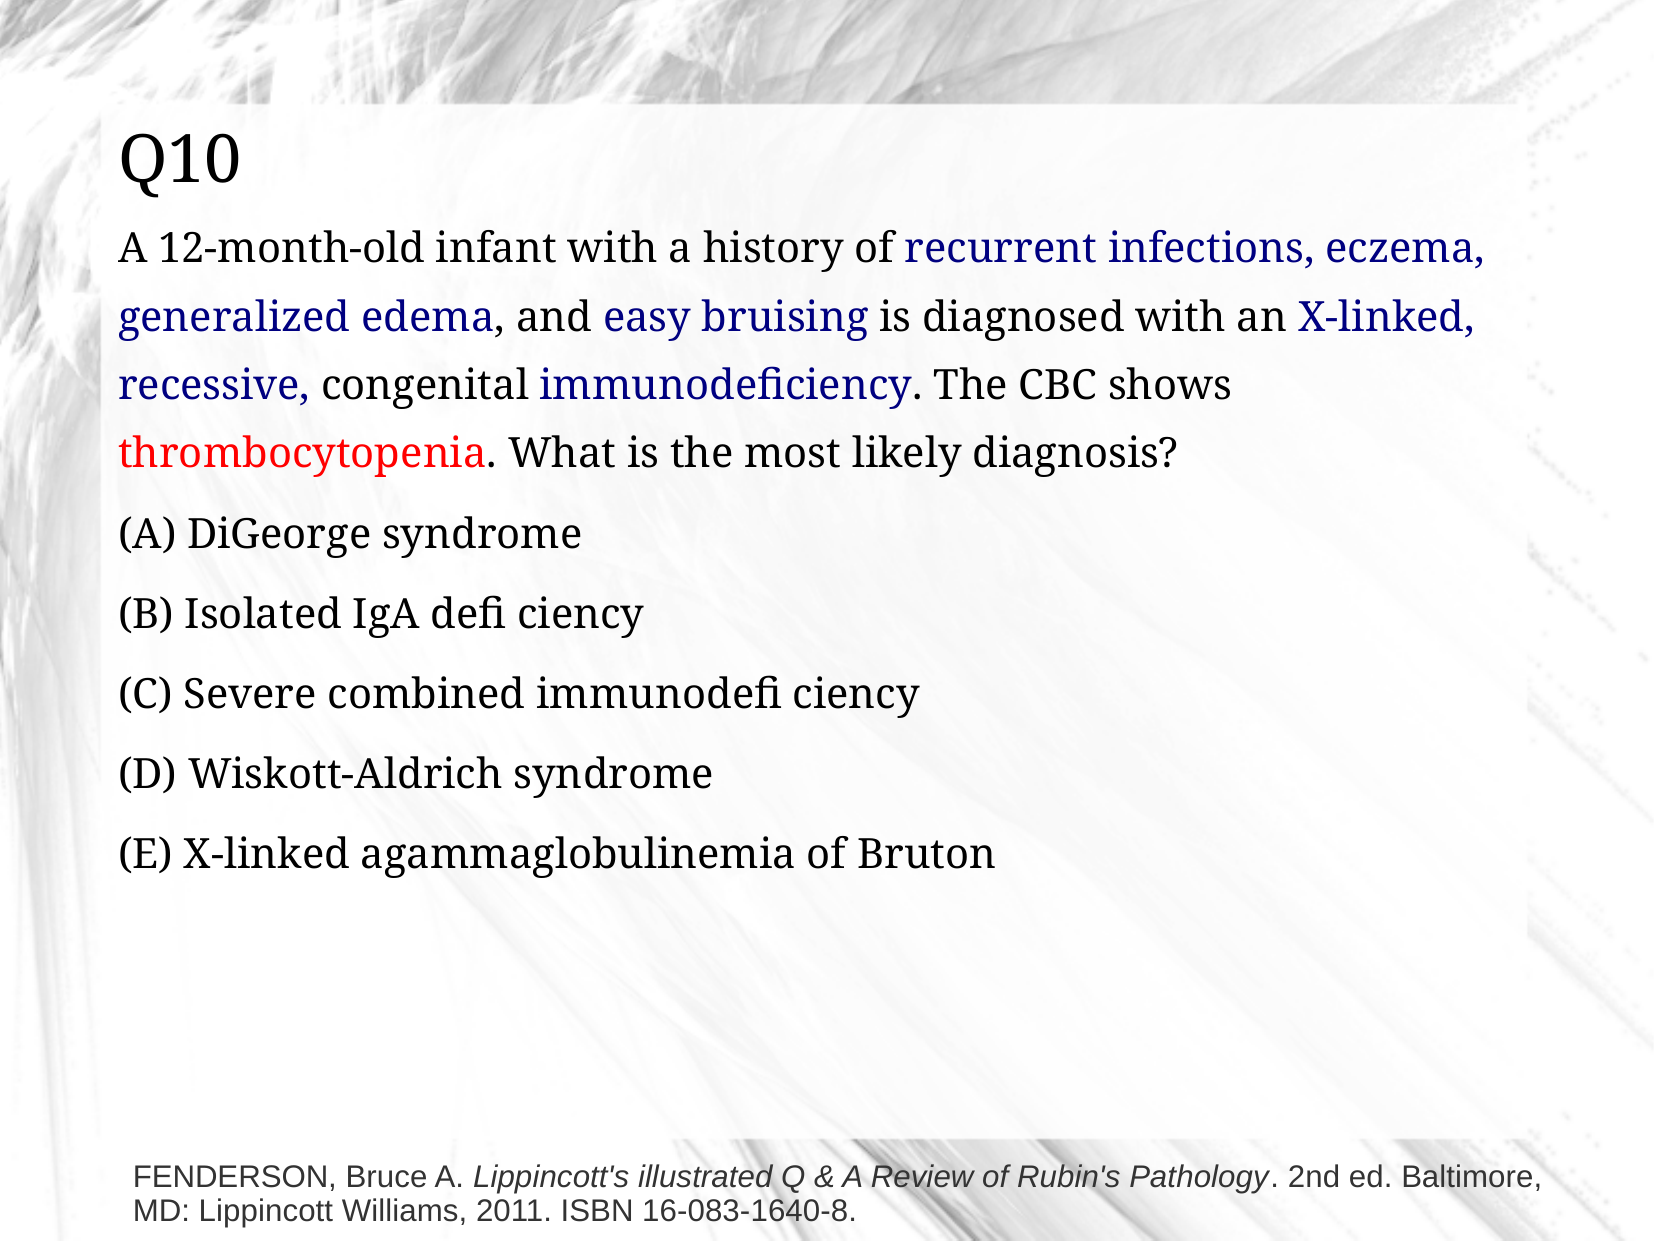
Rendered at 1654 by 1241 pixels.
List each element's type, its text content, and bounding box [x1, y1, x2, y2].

picture [0, 0, 1654, 1241]
list A 12-month-old infant with a history of recurrent infections, eczema, generalized edema, and easy bruising is diagnosed with an X-linked, recessive, congenital immunodeficiency. The CBC shows thrombocytopenia. What is the most likely diagnosis? (A) DiGeorge syndrome (B) Isolated IgA defi ciency (C) Severe combined immunodefi ciency (D) Wiskott-Aldrich syndrome (E) X-linked agammaglobulinemia of Bruton [118, 206, 1565, 1139]
text_box FENDERSON, Bruce A. Lippincott's illustrated Q & A Review of Rubin's Pathology. 2nd ed. Baltimore, MD: Lippincott Williams, 2011. ISBN 16-083-1640-8. [118, 1151, 1565, 1236]
title Q10 [118, 107, 1506, 206]
